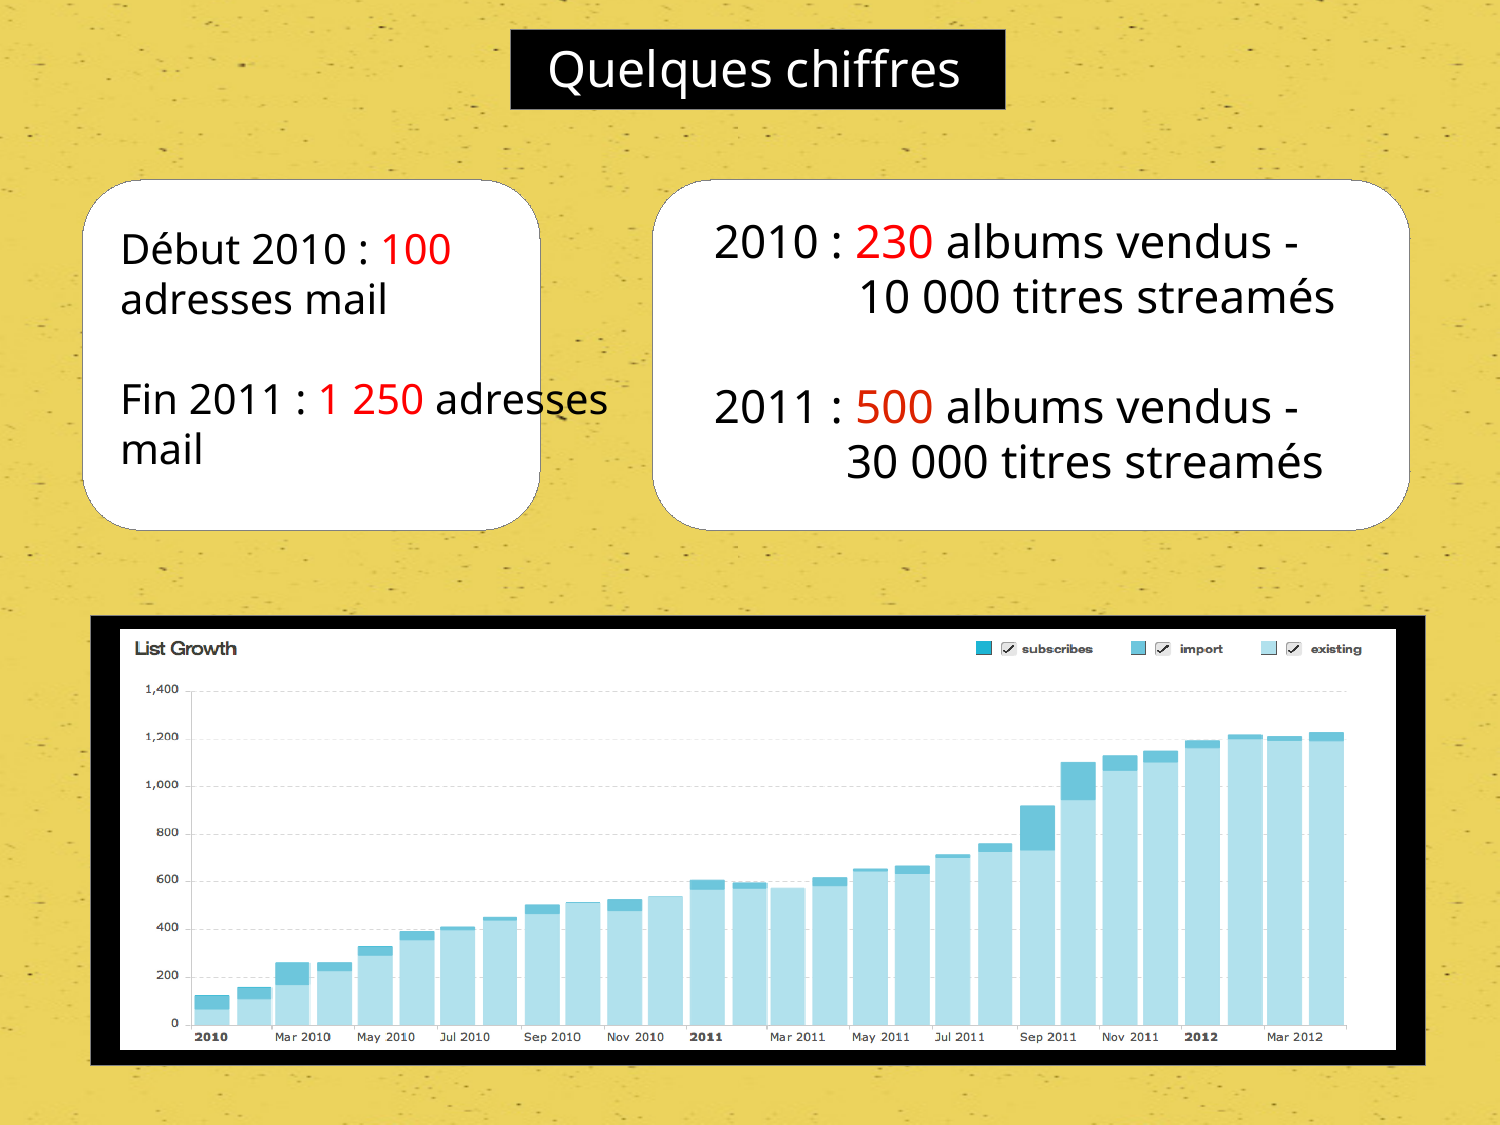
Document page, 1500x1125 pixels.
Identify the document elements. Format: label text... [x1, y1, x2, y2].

text_box Quelques chiffres [533, 29, 977, 106]
text_box [90, 615, 1426, 1066]
text_box [82, 179, 535, 518]
subtitle Début 2010 : 100 adresses mail Fin 2011 : 1 250 adresses mail [105, 214, 638, 531]
picture [0, 0, 1500, 1125]
text_box [510, 29, 1006, 110]
text_box 2010 : 230 albums vendus - 10 000 titres streamés 2011 : 500 albums vendus - 30 000 titres streamés [699, 204, 1352, 556]
text_box [652, 179, 1411, 531]
